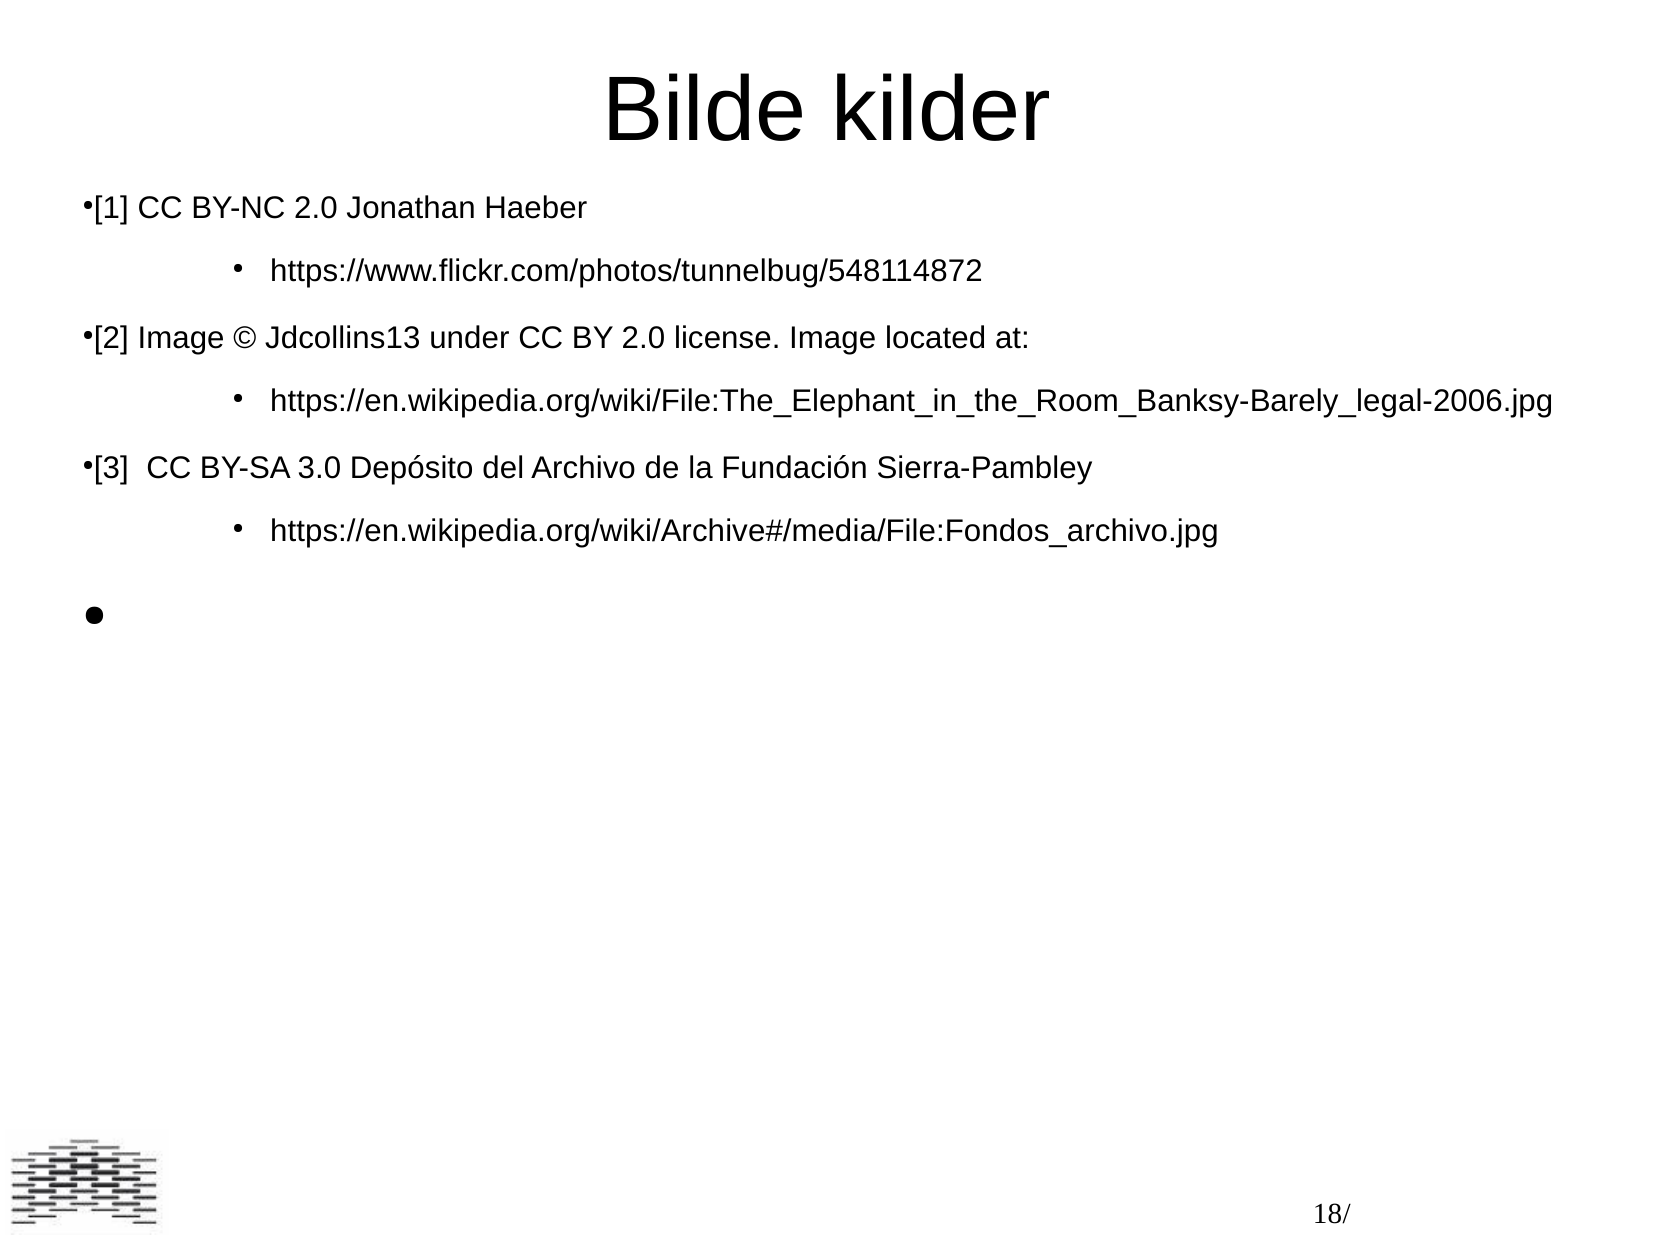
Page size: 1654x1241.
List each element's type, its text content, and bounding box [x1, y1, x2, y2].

title Bilde kilder [82, 48, 1571, 152]
list [1] CC BY-NC 2.0 Jonathan Haeber https://www.flickr.com/photos/tunnelbug/548114872 [2] Image © Jdcollins13 under CC BY 2.0 license. Image located at: https://en.wikipedia.org/wiki/File:The_Elephant_in_the_Room_Banksy-Barely_legal-2006.jpg [3] CC BY-SA 3.0 Depósito del Archivo de la Fundación Sierra-Pambley https://en.wikipedia.org/wiki/Archive#/media/File:Fondos_archivo.jpg [82, 187, 1571, 1138]
